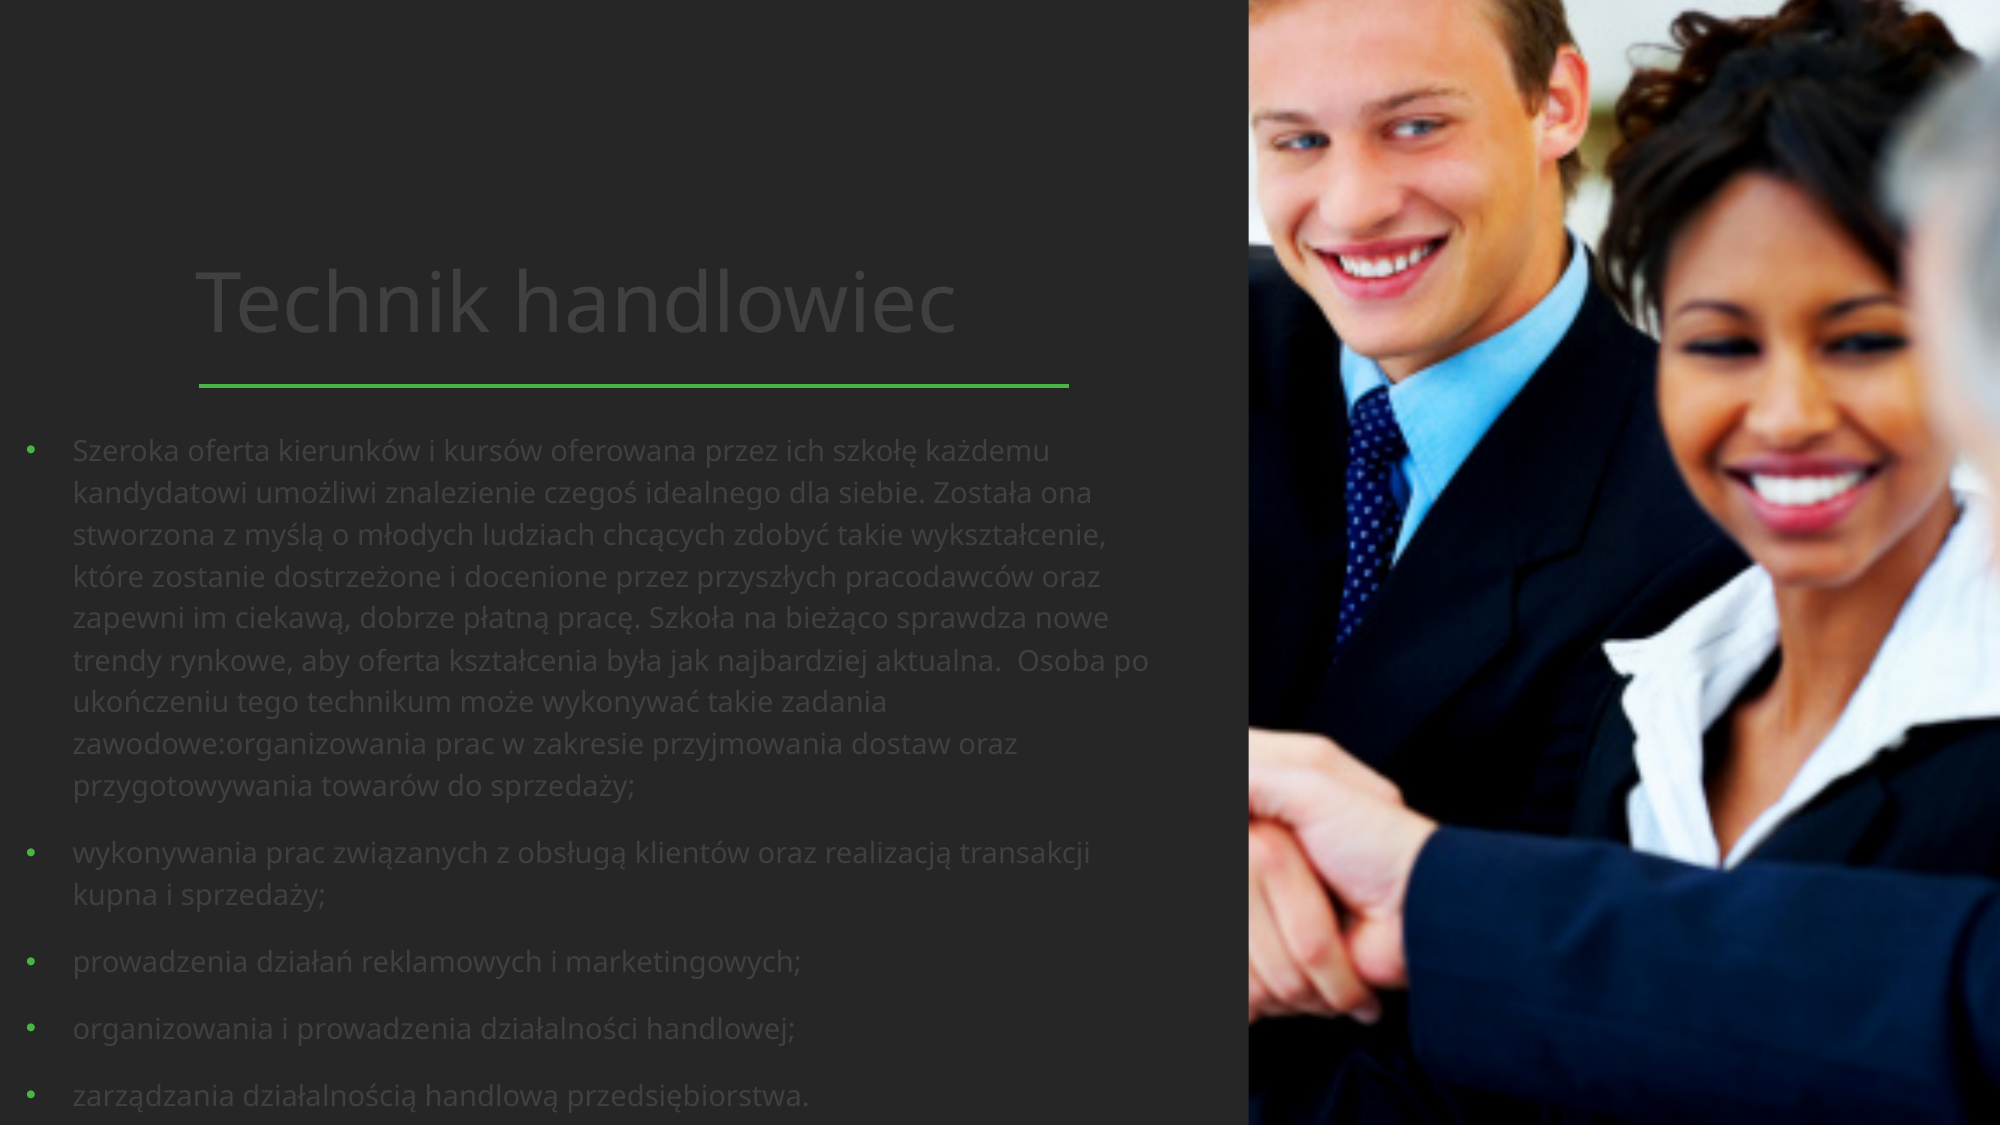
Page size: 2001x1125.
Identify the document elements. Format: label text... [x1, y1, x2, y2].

text_box [0, 0, 1248, 1125]
picture [1248, 0, 2000, 1125]
title Technik handlowiec [180, 84, 1161, 359]
list Szeroka oferta kierunków i kursów oferowana przez ich szkołę każdemu kandydatowi umożliwi znalezienie czegoś idealnego dla siebie. Została ona stworzona z myślą o młodych ludziach chcących zdobyć takie wykształcenie, które zostanie dostrzeżone i docenione przez przyszłych pracodawców oraz zapewni im ciekawą, dobrze płatną pracę. Szkoła na bieżąco sprawdza nowe trendy rynkowe, aby oferta kształcenia była jak najbardziej aktualna. Osoba po ukończeniu tego technikum może wykonywać takie zadania zawodowe:organizowania prac w zakresie przyjmowania dostaw oraz przygotowywania towarów do sprzedaży; wykonywania prac związanych z obsługą klientów oraz realizacją transakcji kupna i sprzedaży; prowadzenia działań reklamowych i marketingowych; organizowania i prowadzenia działalności handlowej; zarządzania działalnością handlową przedsiębiorstwa. [25, 417, 1161, 1048]
